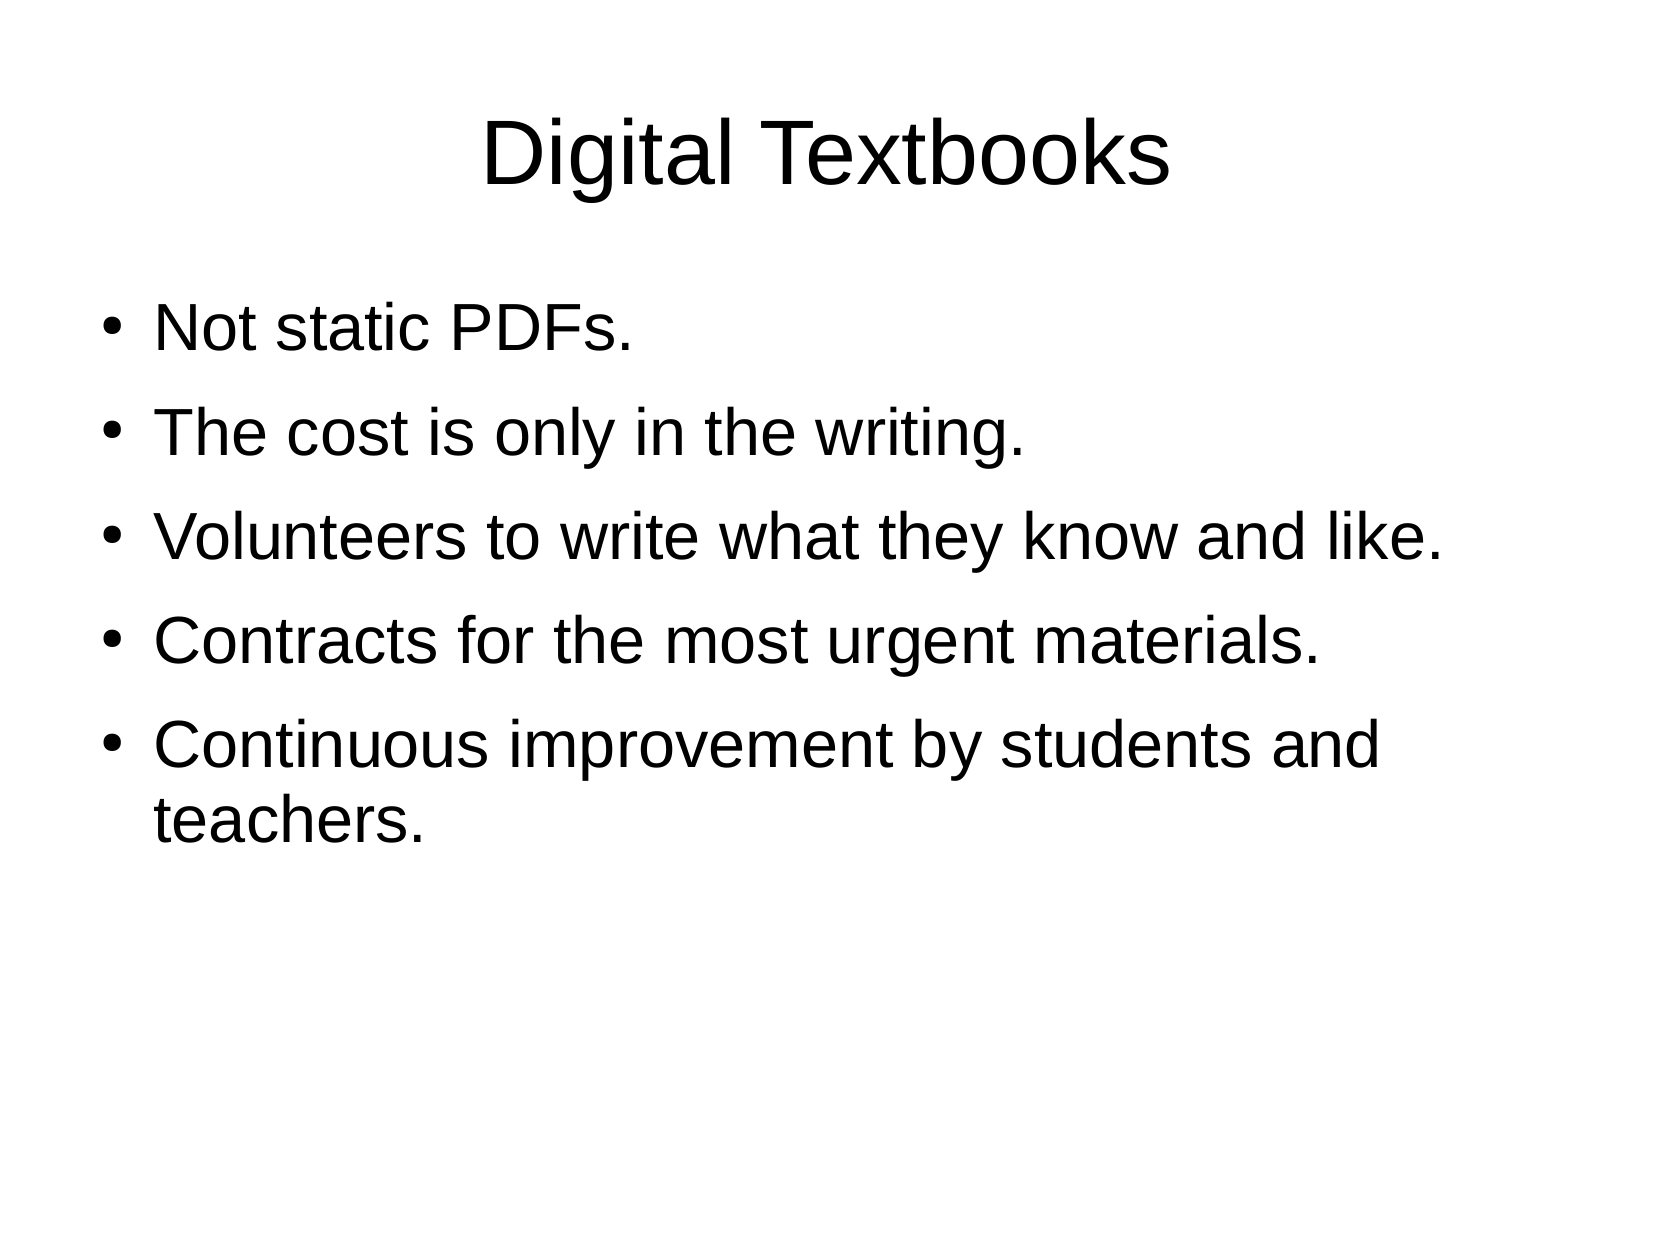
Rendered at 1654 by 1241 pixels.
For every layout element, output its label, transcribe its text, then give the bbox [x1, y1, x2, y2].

list Not static PDFs. The cost is only in the writing. Volunteers to write what they know and like. Contracts for the most urgent materials. Continuous improvement by students and teachers. [82, 290, 1571, 1094]
title Digital Textbooks [82, 56, 1571, 250]
